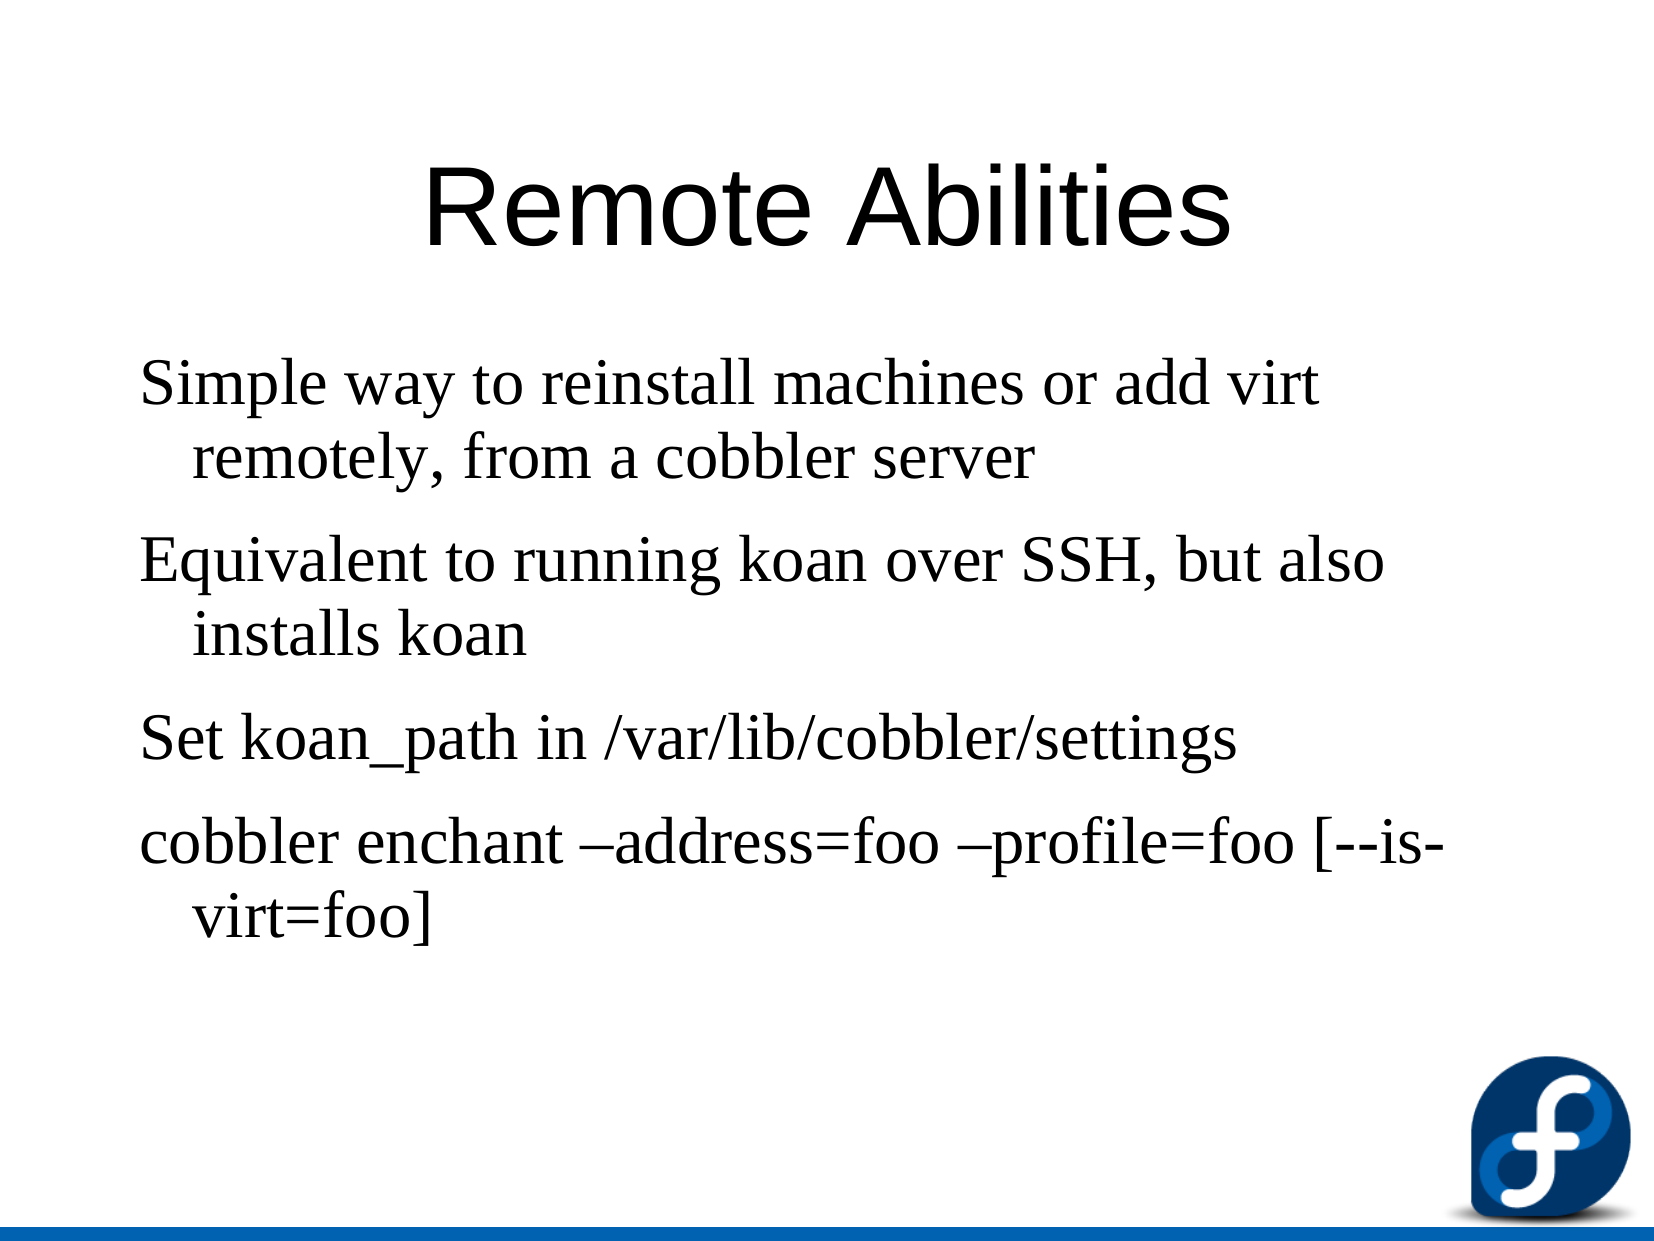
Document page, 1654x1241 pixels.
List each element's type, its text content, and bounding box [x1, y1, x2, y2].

list Simple way to reinstall machines or add virt remotely, from a cobbler server Equivalent to running koan over SSH, but also installs koan Set koan_path in /var/lib/cobbler/settings cobbler enchant –address=foo –profile=foo [--is-virt=foo] [121, 344, 1534, 1112]
picture [1438, 1055, 1645, 1229]
title Remote Abilities [121, 102, 1534, 310]
